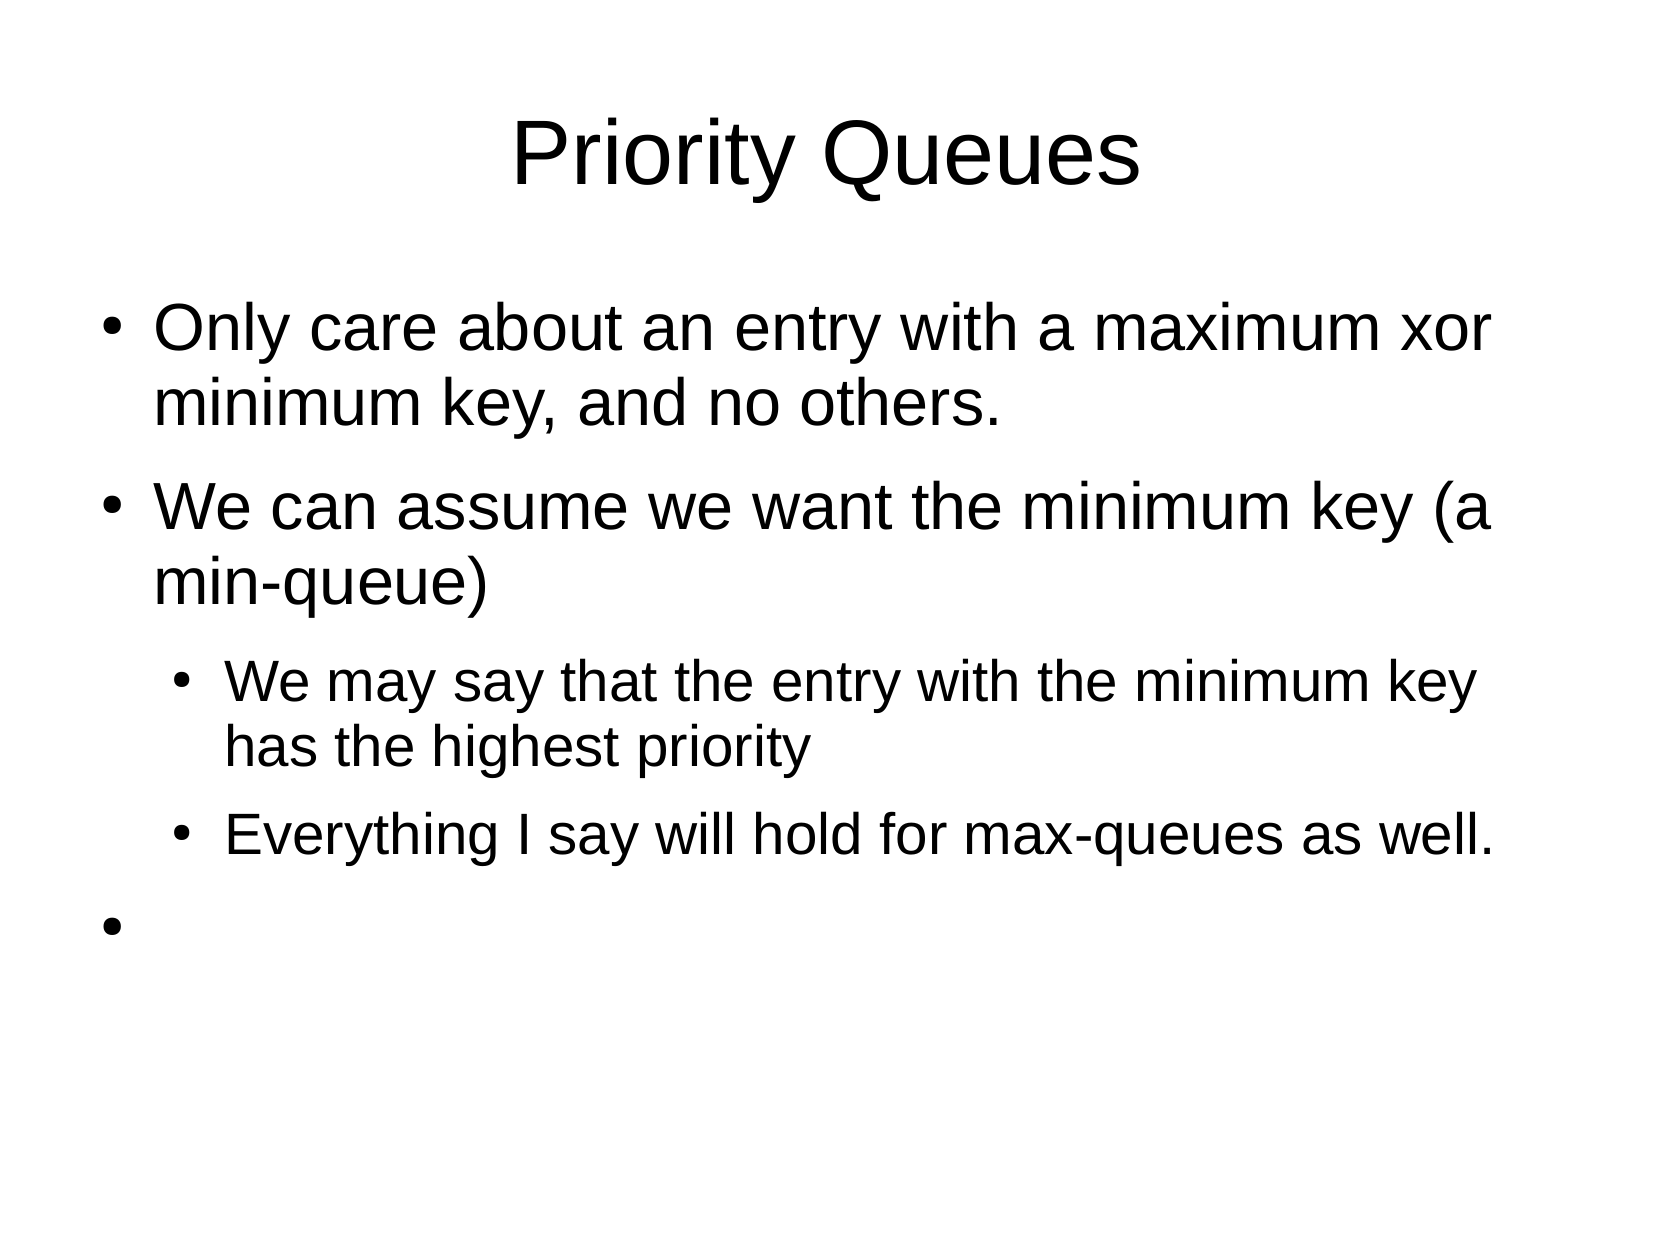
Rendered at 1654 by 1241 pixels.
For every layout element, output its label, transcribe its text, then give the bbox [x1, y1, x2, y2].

title Priority Queues [82, 56, 1571, 250]
list Only care about an entry with a maximum xor minimum key, and no others. We can assume we want the minimum key (a min-queue) We may say that the entry with the minimum key has the highest priority Everything I say will hold for max-queues as well. [82, 290, 1571, 1094]
